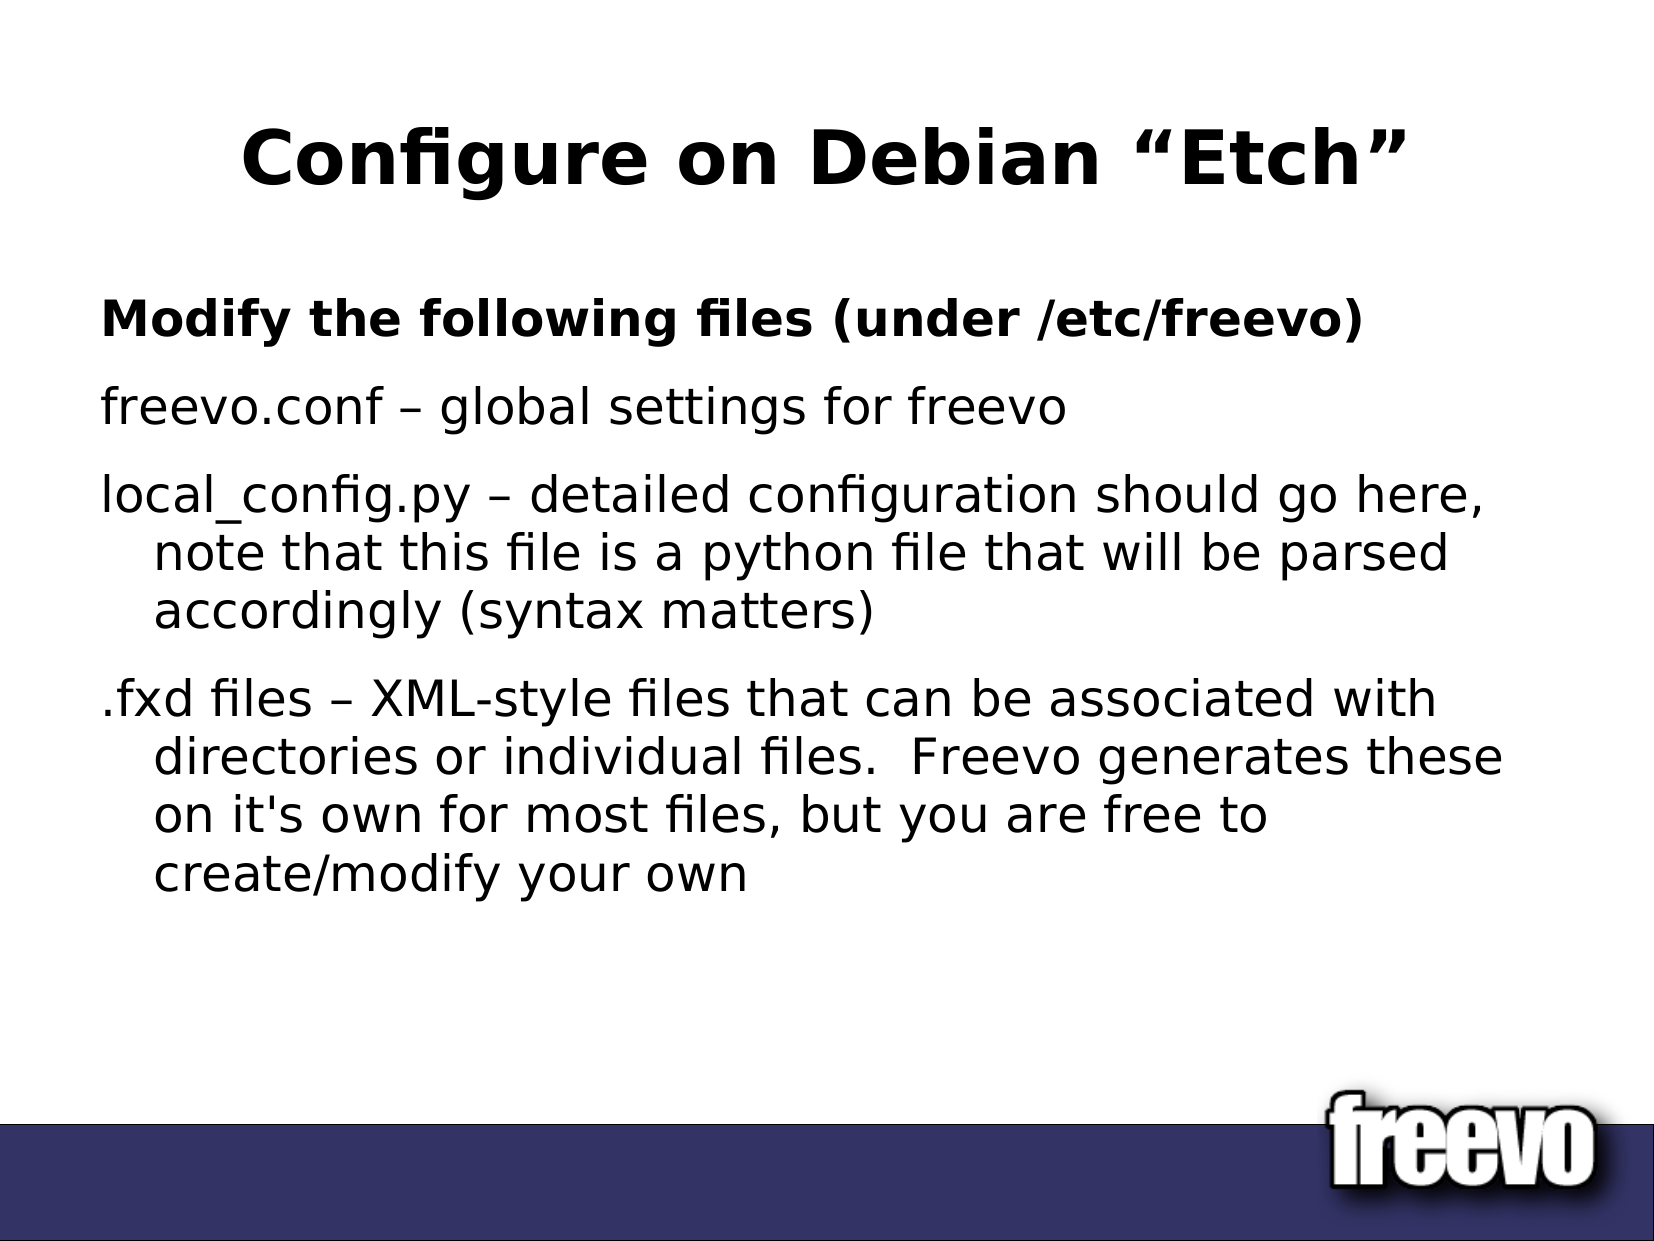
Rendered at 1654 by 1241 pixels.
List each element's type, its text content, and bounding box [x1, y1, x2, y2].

title Configure on Debian “Etch” [82, 62, 1571, 256]
text_box [0, 1124, 1654, 1241]
picture [1317, 1073, 1631, 1227]
list Modify the following files (under /etc/freevo) freevo.conf – global settings for freevo local_config.py – detailed configuration should go here, note that this file is a python file that will be parsed accordingly (syntax matters) .fxd files – XML-style files that can be associated with directories or individual files. Freevo generates these on it's own for most files, but you are free to create/modify your own [82, 290, 1571, 1079]
